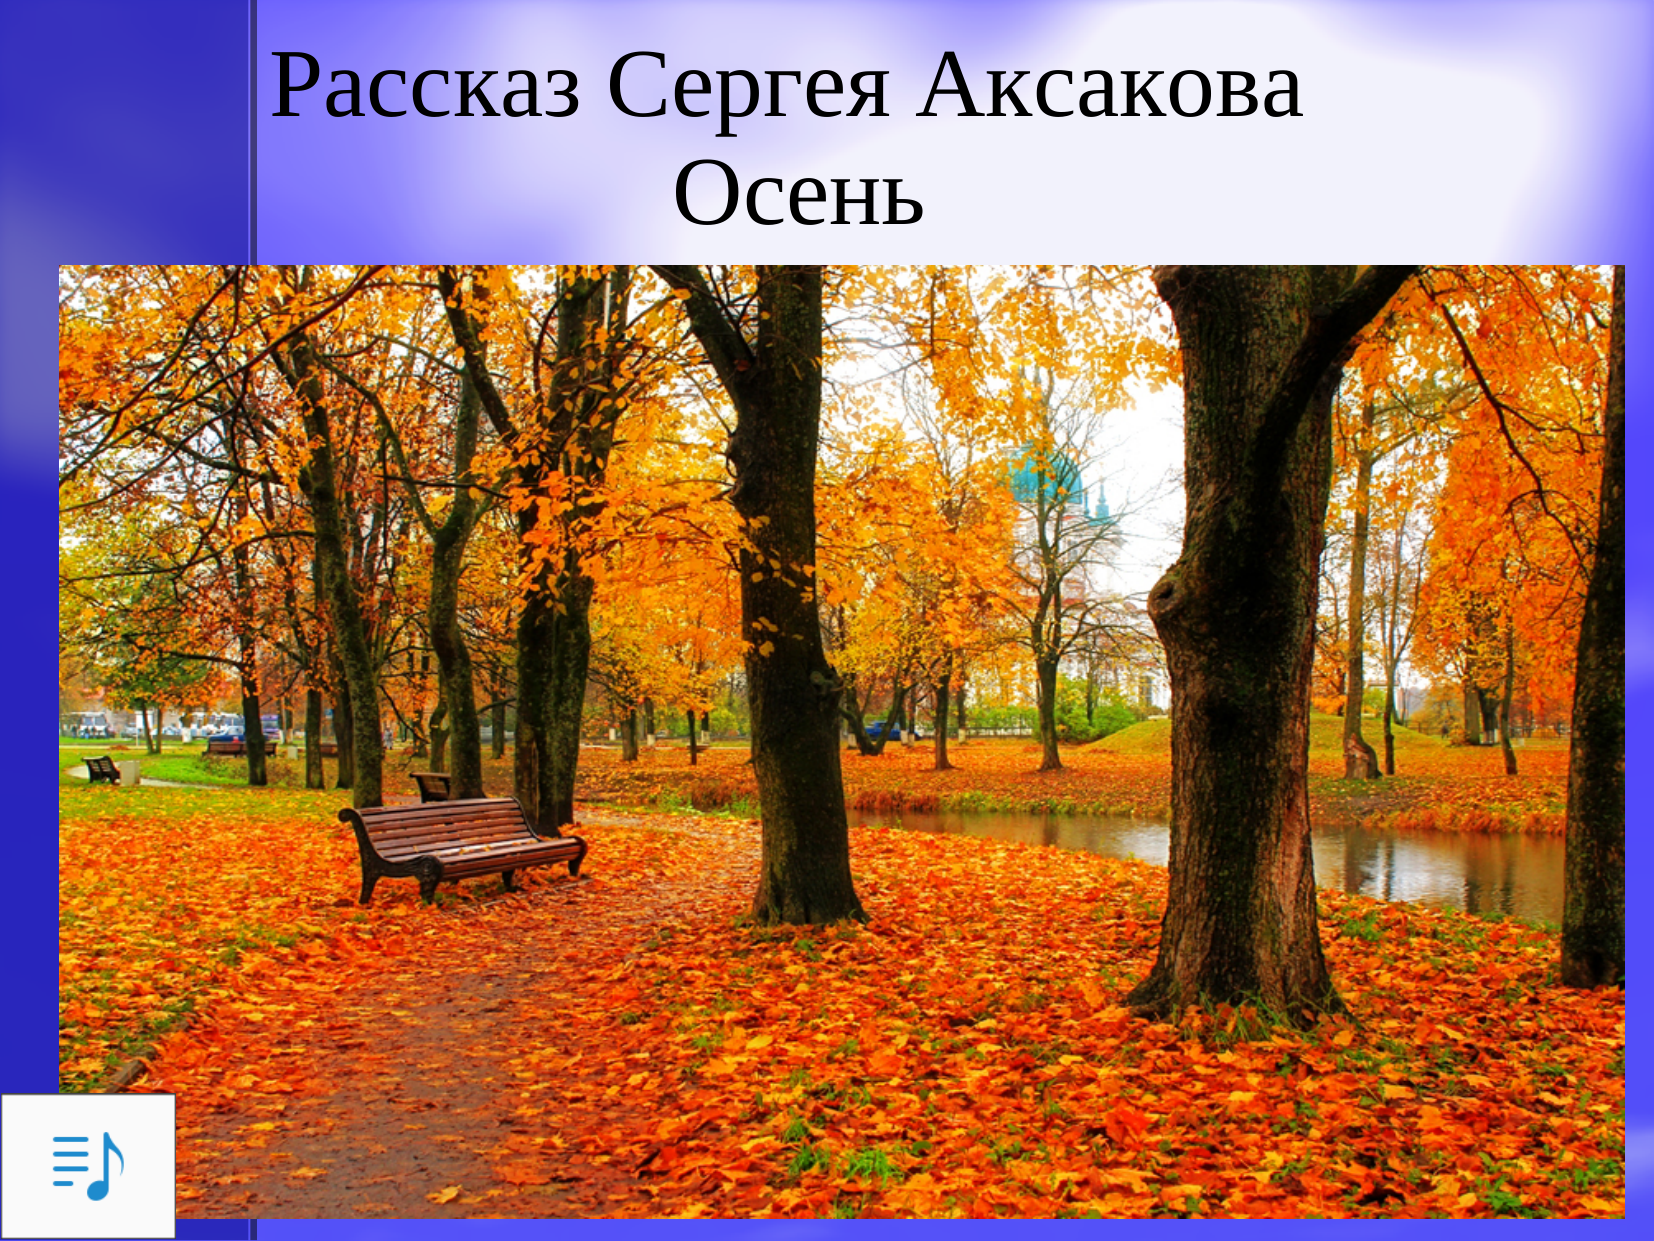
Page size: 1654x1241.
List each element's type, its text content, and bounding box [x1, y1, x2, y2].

picture [59, 265, 1625, 1219]
text_box [0, 1092, 178, 1241]
title Рассказ Сергея Аксакова Осень [93, 29, 1506, 246]
